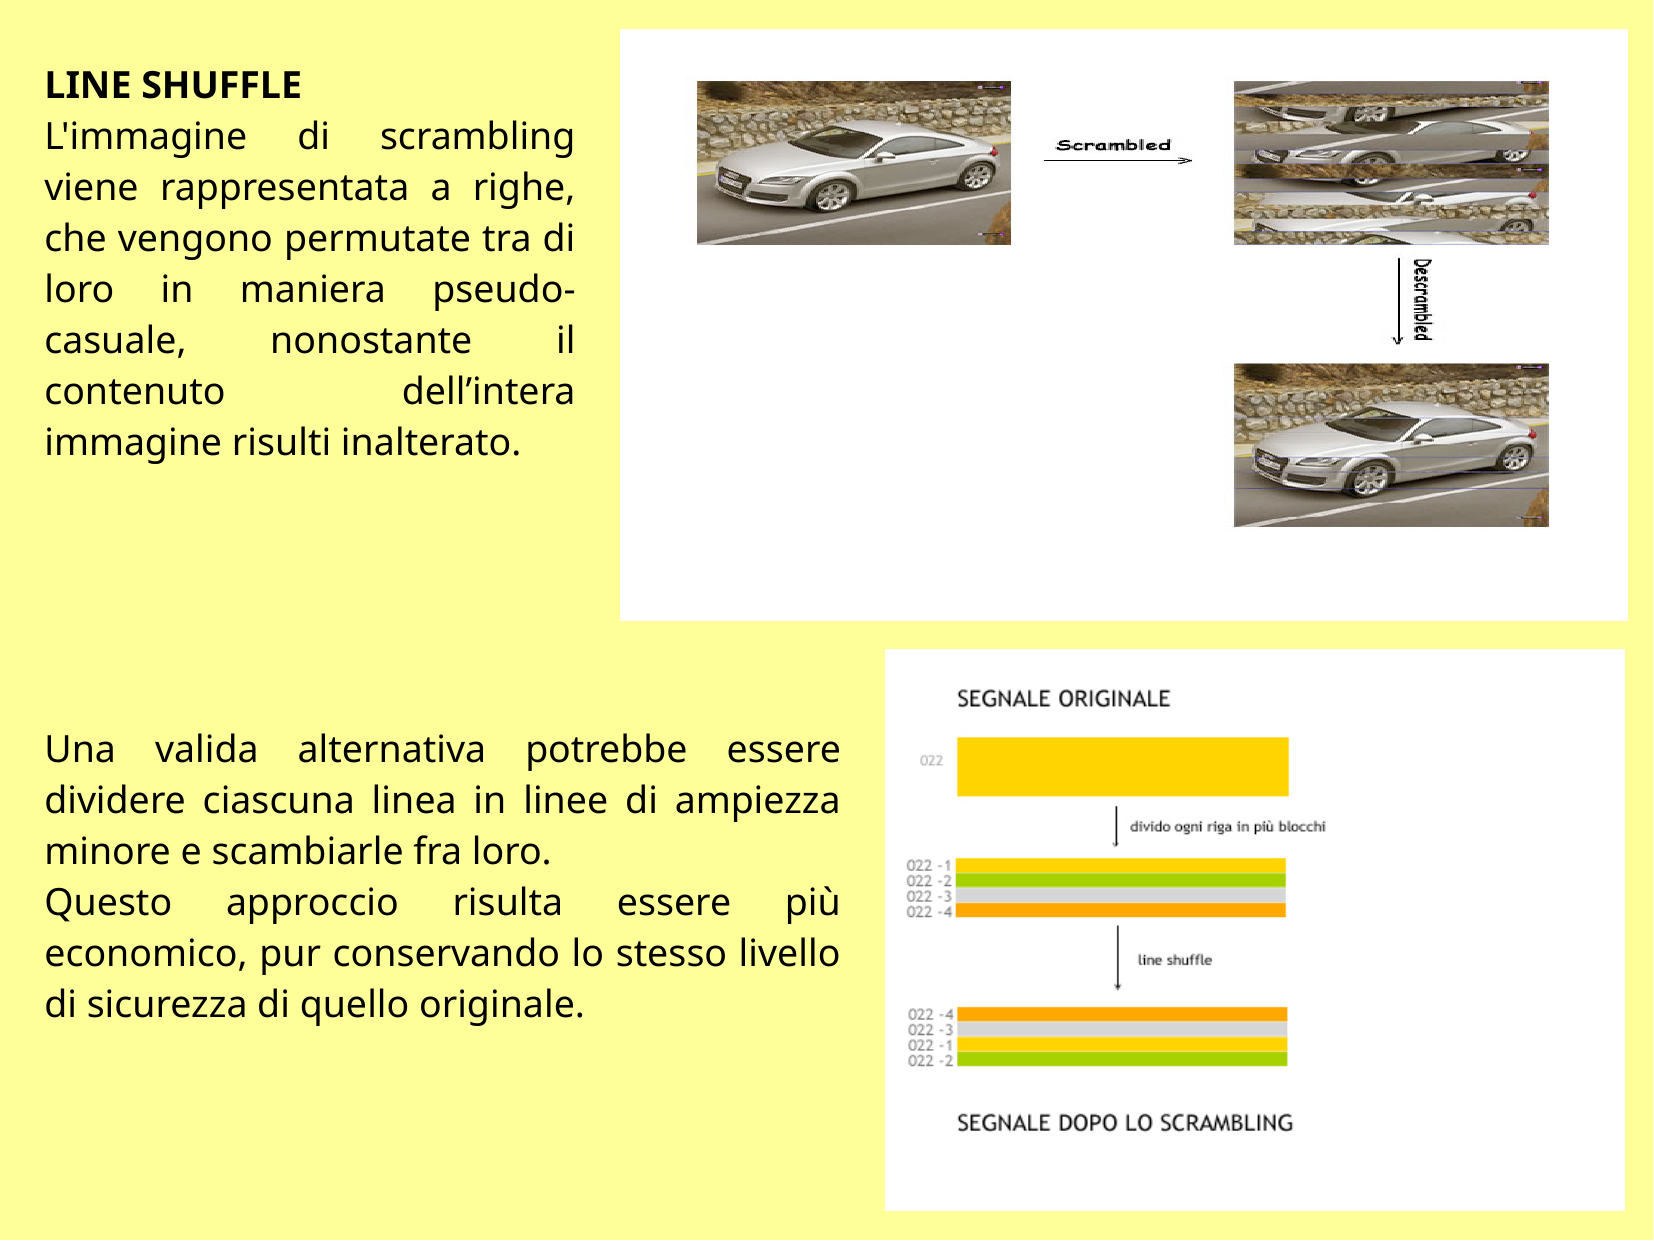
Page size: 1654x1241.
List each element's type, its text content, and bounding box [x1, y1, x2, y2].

picture [620, 29, 1628, 621]
text_box Una valida alternativa potrebbe essere dividere ciascuna linea in linee di ampiezza minore e scambiarle fra loro. Questo approccio risulta essere più economico, pur conservando lo stesso livello di sicurezza di quello originale. [29, 715, 857, 1063]
picture [885, 649, 1625, 1211]
text_box LINE SHUFFLE L'immagine di scrambling viene rappresentata a righe, che vengono permutate tra di loro in maniera pseudo-casuale, nonostante il contenuto dell’intera immagine risulti inalterato. [29, 51, 591, 591]
